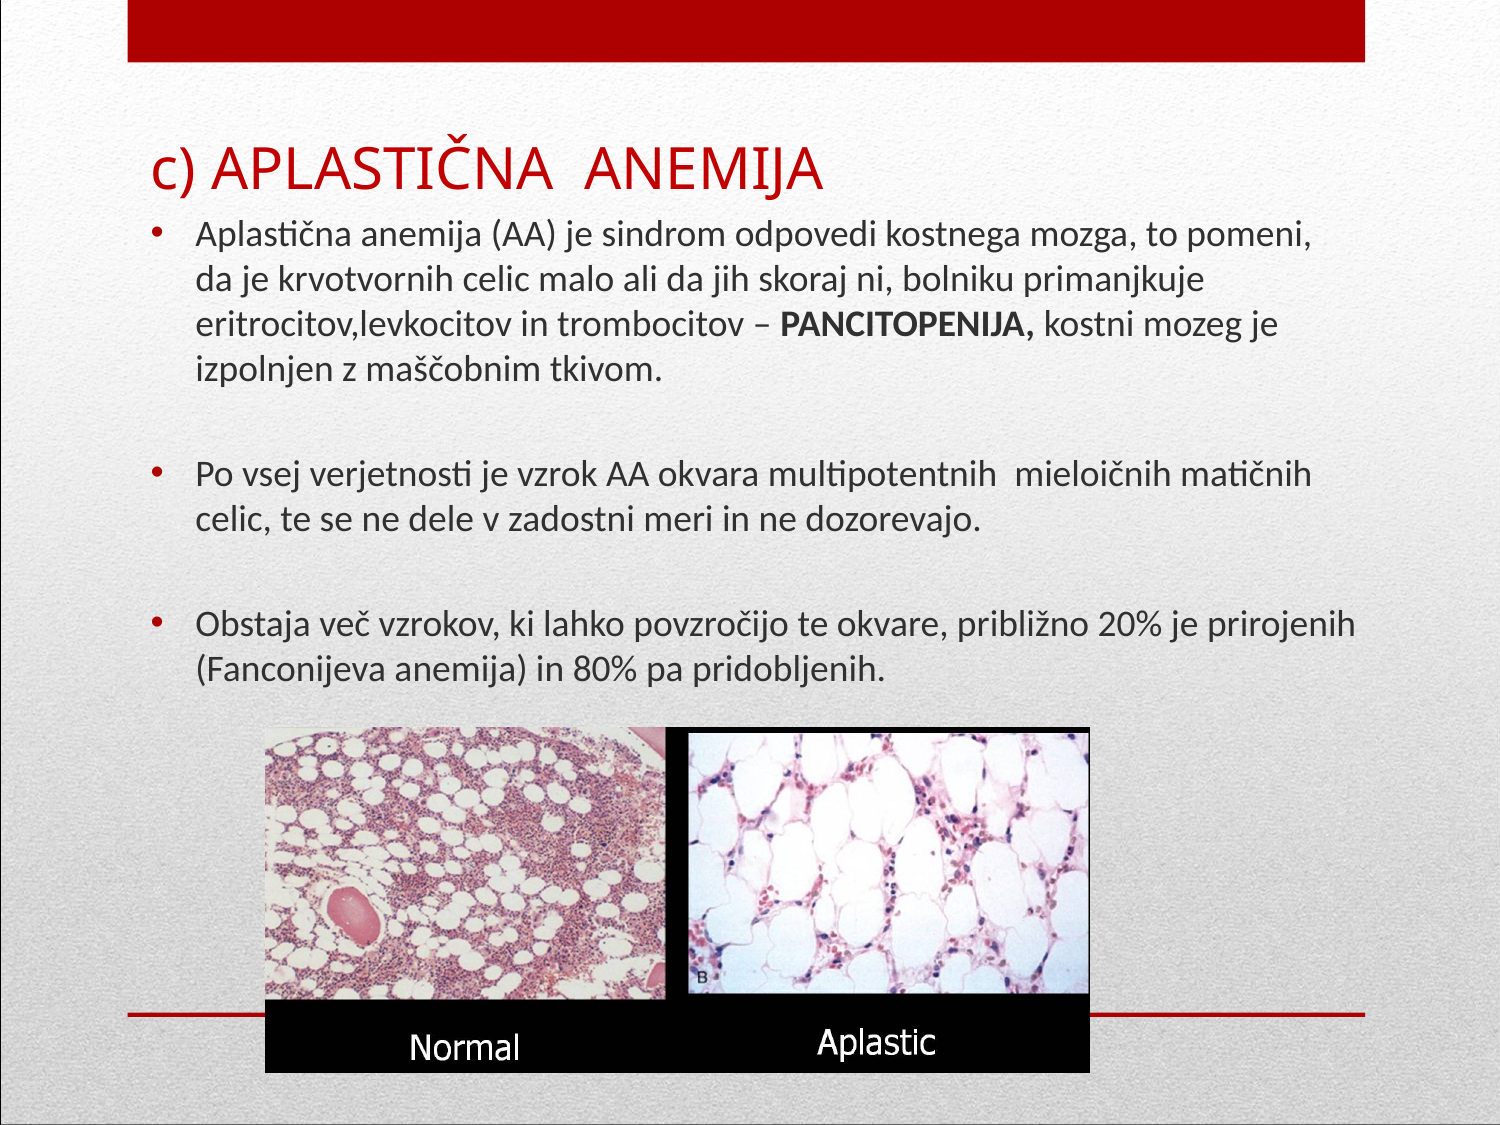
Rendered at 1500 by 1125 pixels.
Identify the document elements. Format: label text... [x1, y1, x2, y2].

picture [0, 0, 1500, 1125]
list c) APLASTIČNA ANEMIJA Aplastična anemija (AA) je sindrom odpovedi kostnega mozga, to pomeni, da je krvotvornih celic malo ali da jih skoraj ni, bolniku primanjkuje eritrocitov,levkocitov in trombocitov – PANCITOPENIJA, kostni mozeg je izpolnjen z maščobnim tkivom. Po vsej verjetnosti je vzrok AA okvara multipotentnih mieloičnih matičnih celic, te se ne dele v zadostni meri in ne dozorevajo. Obstaja več vzrokov, ki lahko povzročijo te okvare, približno 20% je prirojenih (Fanconijeva anemija) in 80% pa pridobljenih. [135, 91, 1374, 729]
